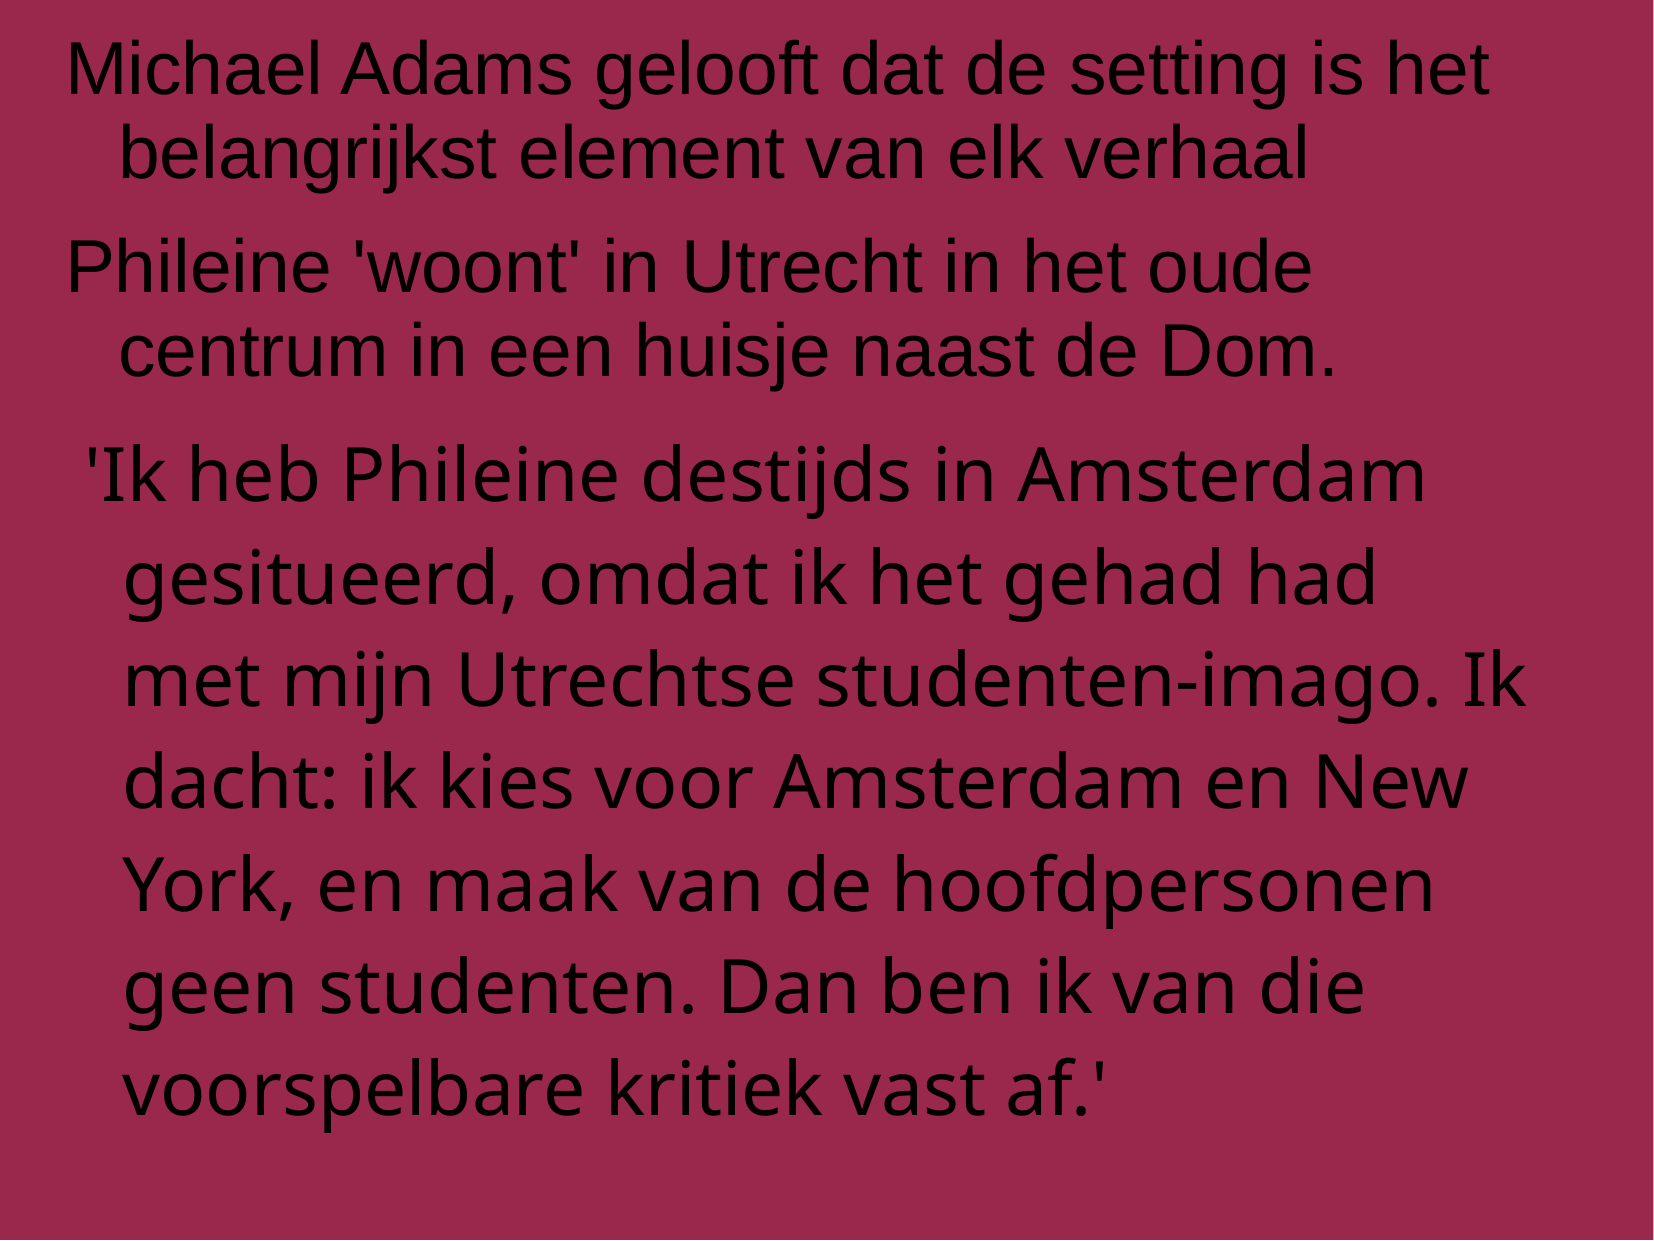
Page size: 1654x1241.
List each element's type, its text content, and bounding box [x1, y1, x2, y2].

list Michael Adams gelooft dat de setting is het belangrijkst element van elk verhaal Phileine 'woont' in Utrecht in het oude centrum in een huisje naast de Dom. 'Ik heb Phileine destijds in Amsterdam gesitueerd, omdat ik het gehad had met mijn Utrechtse studenten-imago. Ik dacht: ik kies voor Amsterdam en New York, en maak van de hoofdpersonen geen studenten. Dan ben ik van die voorspelbare kritiek vast af.' [47, 26, 1536, 1152]
